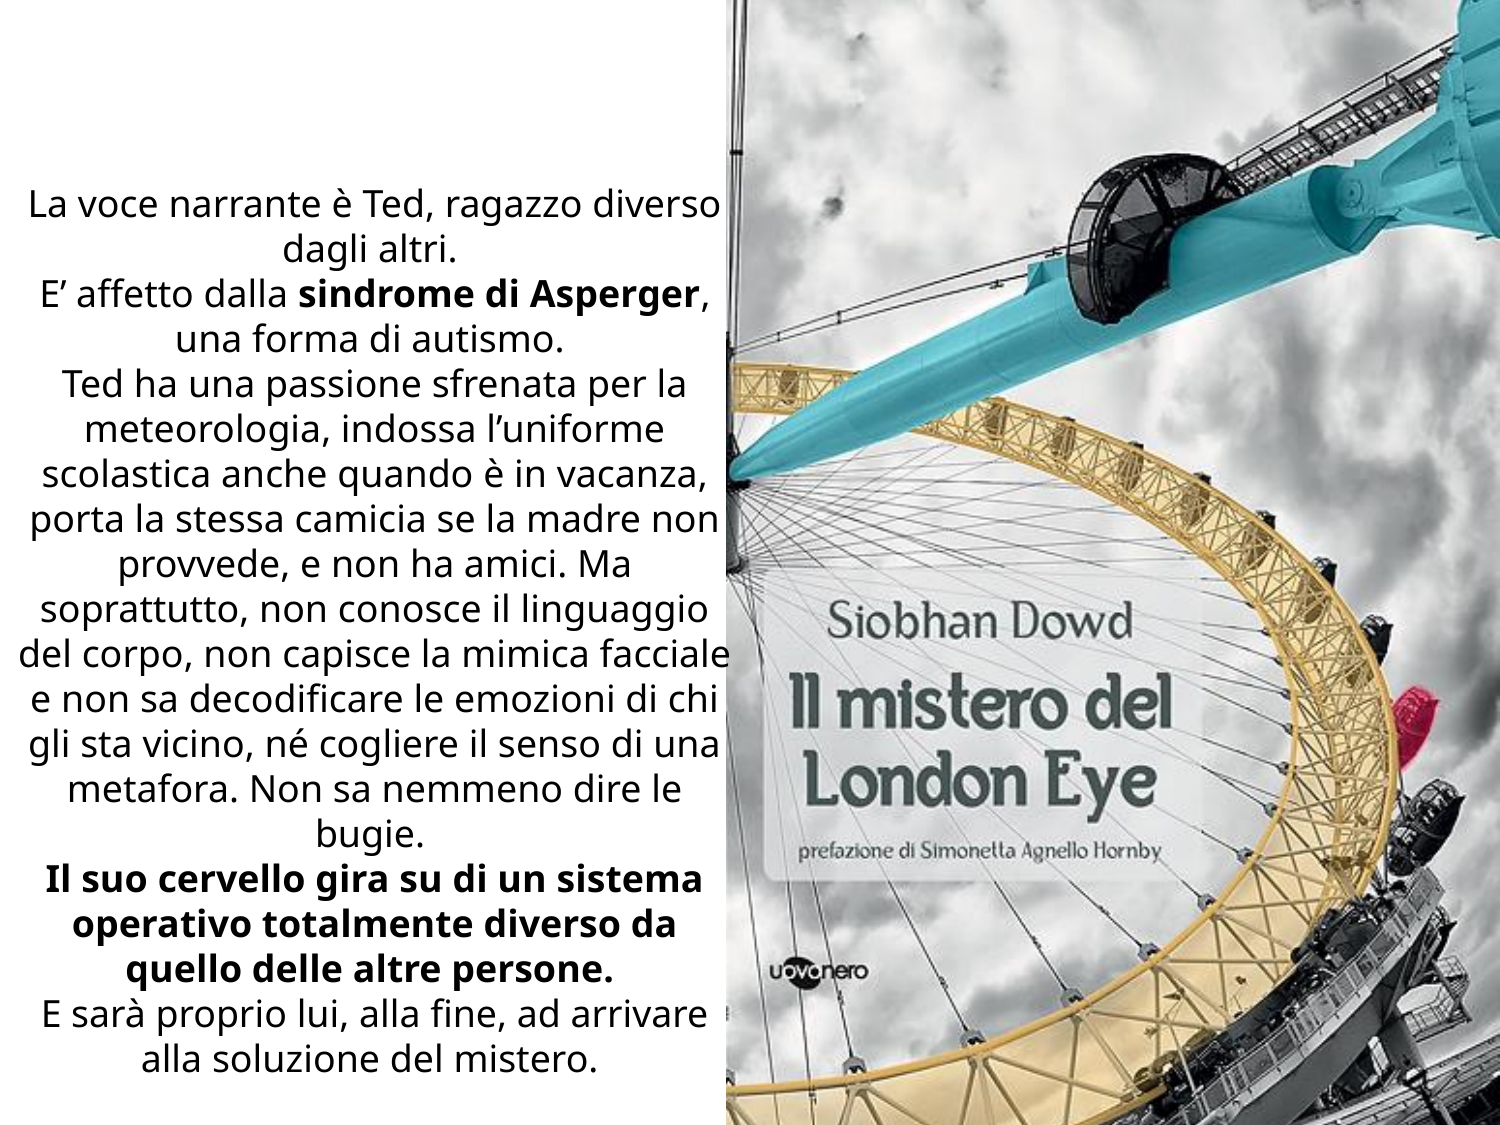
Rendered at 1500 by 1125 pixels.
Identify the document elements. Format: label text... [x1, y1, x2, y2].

text_box La voce narrante è Ted, ragazzo diverso dagli altri. E’ affetto dalla sindrome di Asperger, una forma di autismo. Ted ha una passione sfrenata per la meteorologia, indossa l’uniforme scolastica anche quando è in vacanza, porta la stessa camicia se la madre non provvede, e non ha amici. Ma soprattutto, non conosce il linguaggio del corpo, non capisce la mimica facciale e non sa decodificare le emozioni di chi gli sta vicino, né cogliere il senso di una metafora. Non sa nemmeno dire le bugie. Il suo cervello gira su di un sistema operativo totalmente diverso da quello delle altre persone. E sarà proprio lui, alla fine, ad arrivare alla soluzione del mistero. [0, 172, 750, 1088]
picture [726, 0, 1500, 1125]
